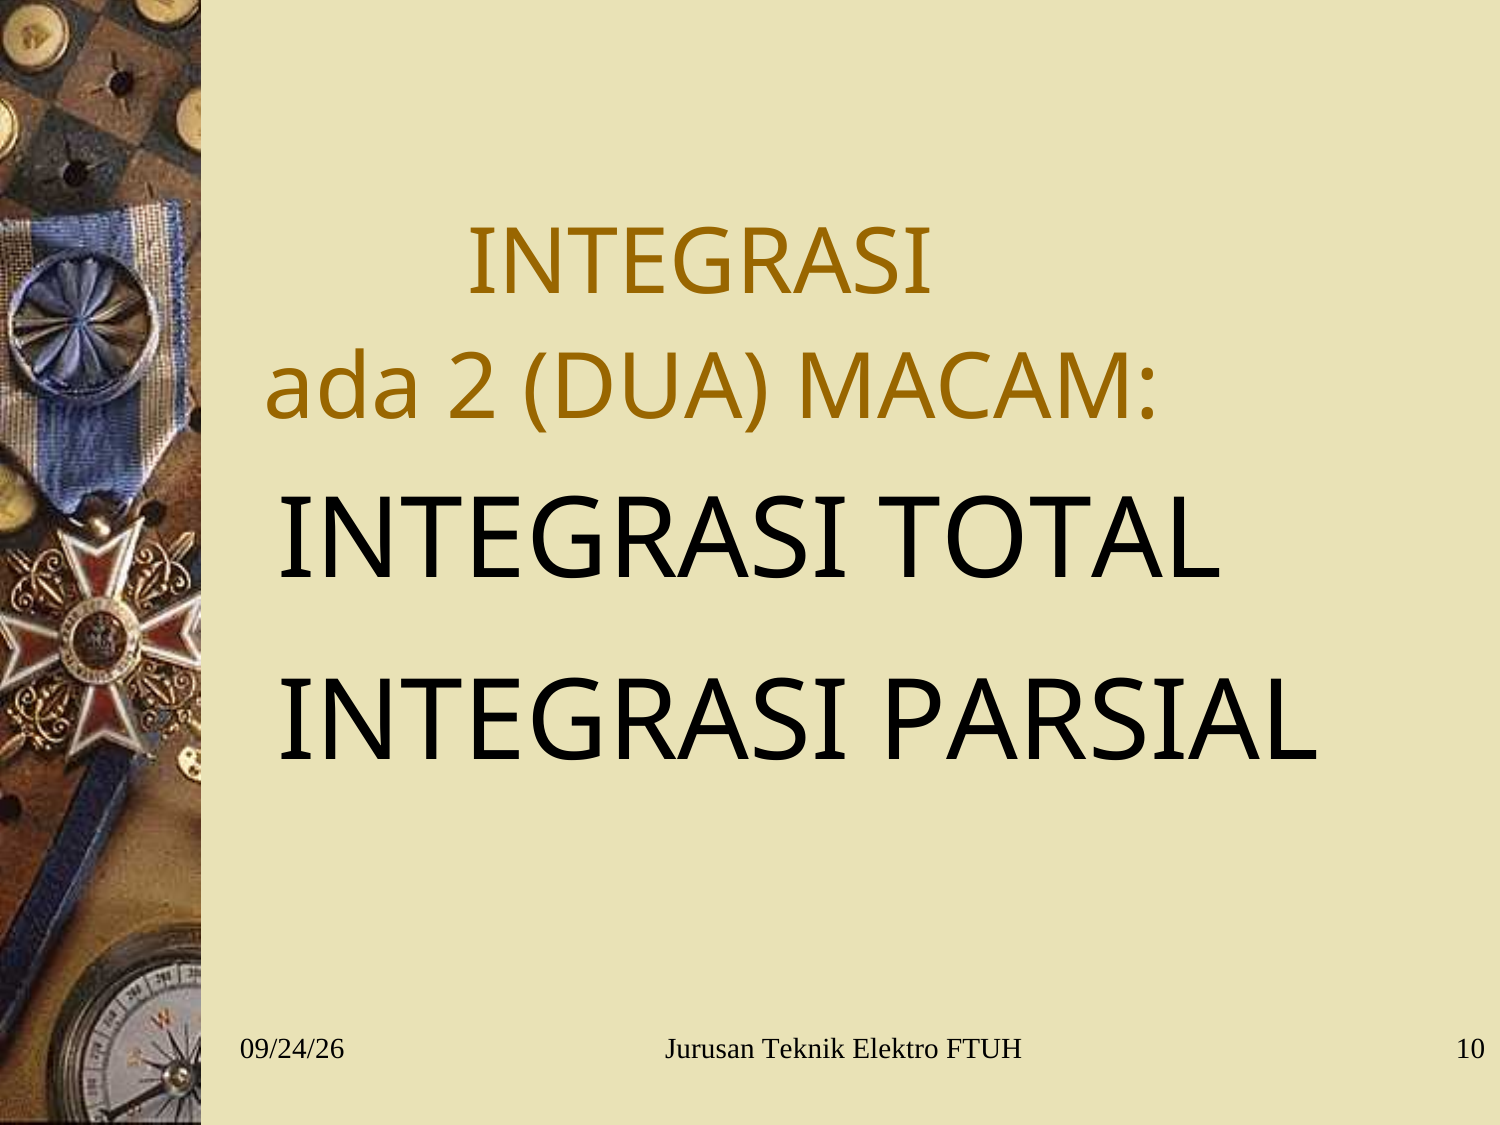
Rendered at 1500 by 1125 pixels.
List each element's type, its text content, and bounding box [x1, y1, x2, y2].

title INTEGRASI ada 2 (DUA) MACAM: [50, 202, 1375, 438]
picture [0, 0, 201, 1125]
list INTEGRASI TOTAL INTEGRASI PARSIAL [262, 450, 1425, 899]
